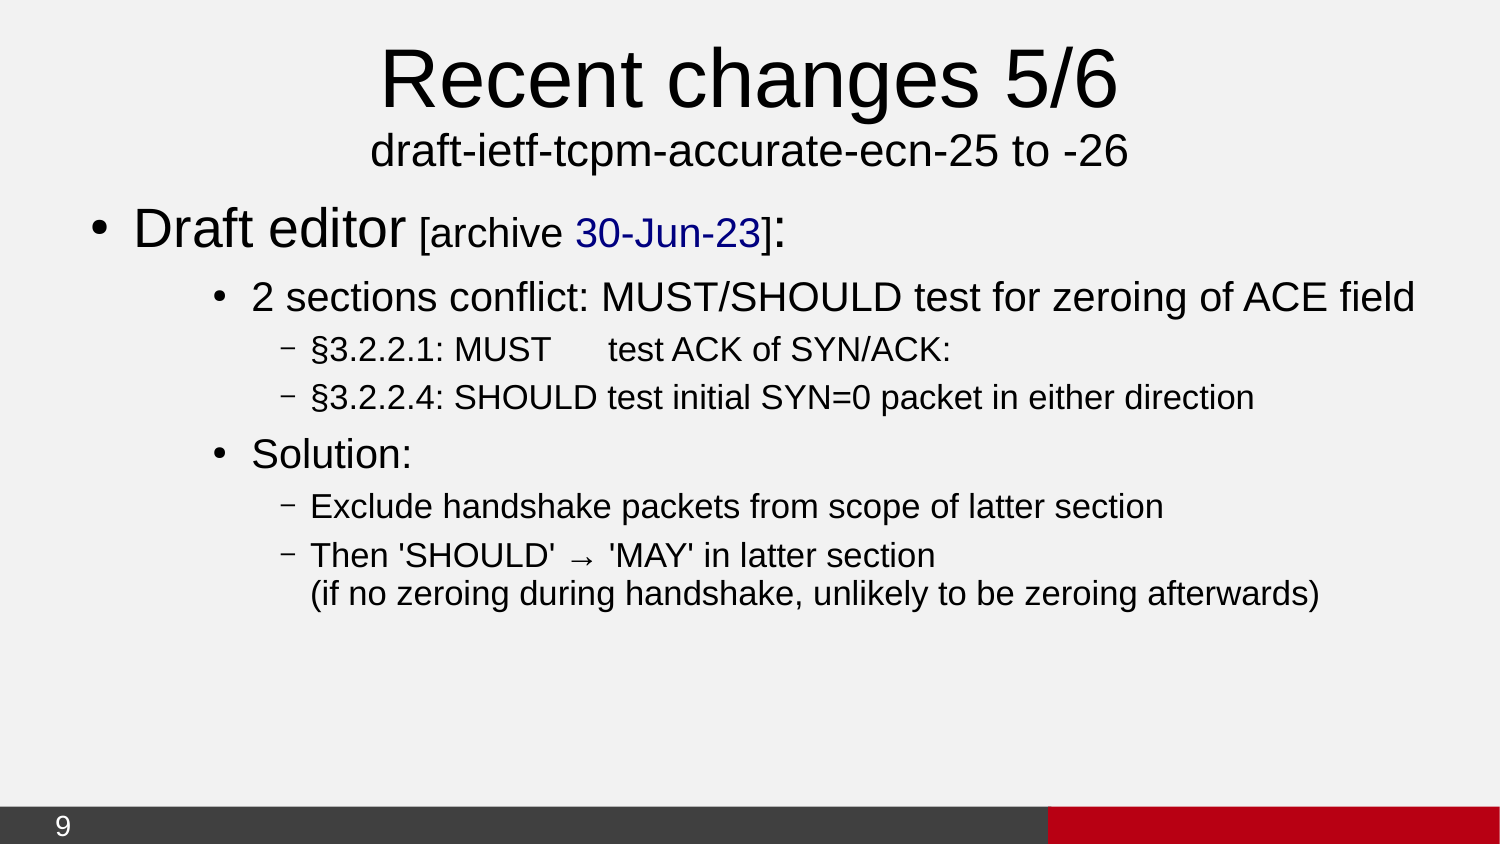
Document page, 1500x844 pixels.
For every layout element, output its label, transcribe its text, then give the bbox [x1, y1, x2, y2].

title Recent changes 5/6 draft-ietf-tcpm-accurate-ecn-25 to -26 [75, 31, 1425, 177]
list Draft editor [archive 30-Jun-23]: 2 sections conflict: MUST/SHOULD test for zeroing of ACE field §3.2.2.1: MUST test ACK of SYN/ACK: §3.2.2.4: SHOULD test initial SYN=0 packet in either direction Solution: Exclude handshake packets from scope of latter section Then 'SHOULD' → 'MAY' in latter section (if no zeroing during handshake, unlikely to be zeroing afterwards) [75, 197, 1425, 648]
